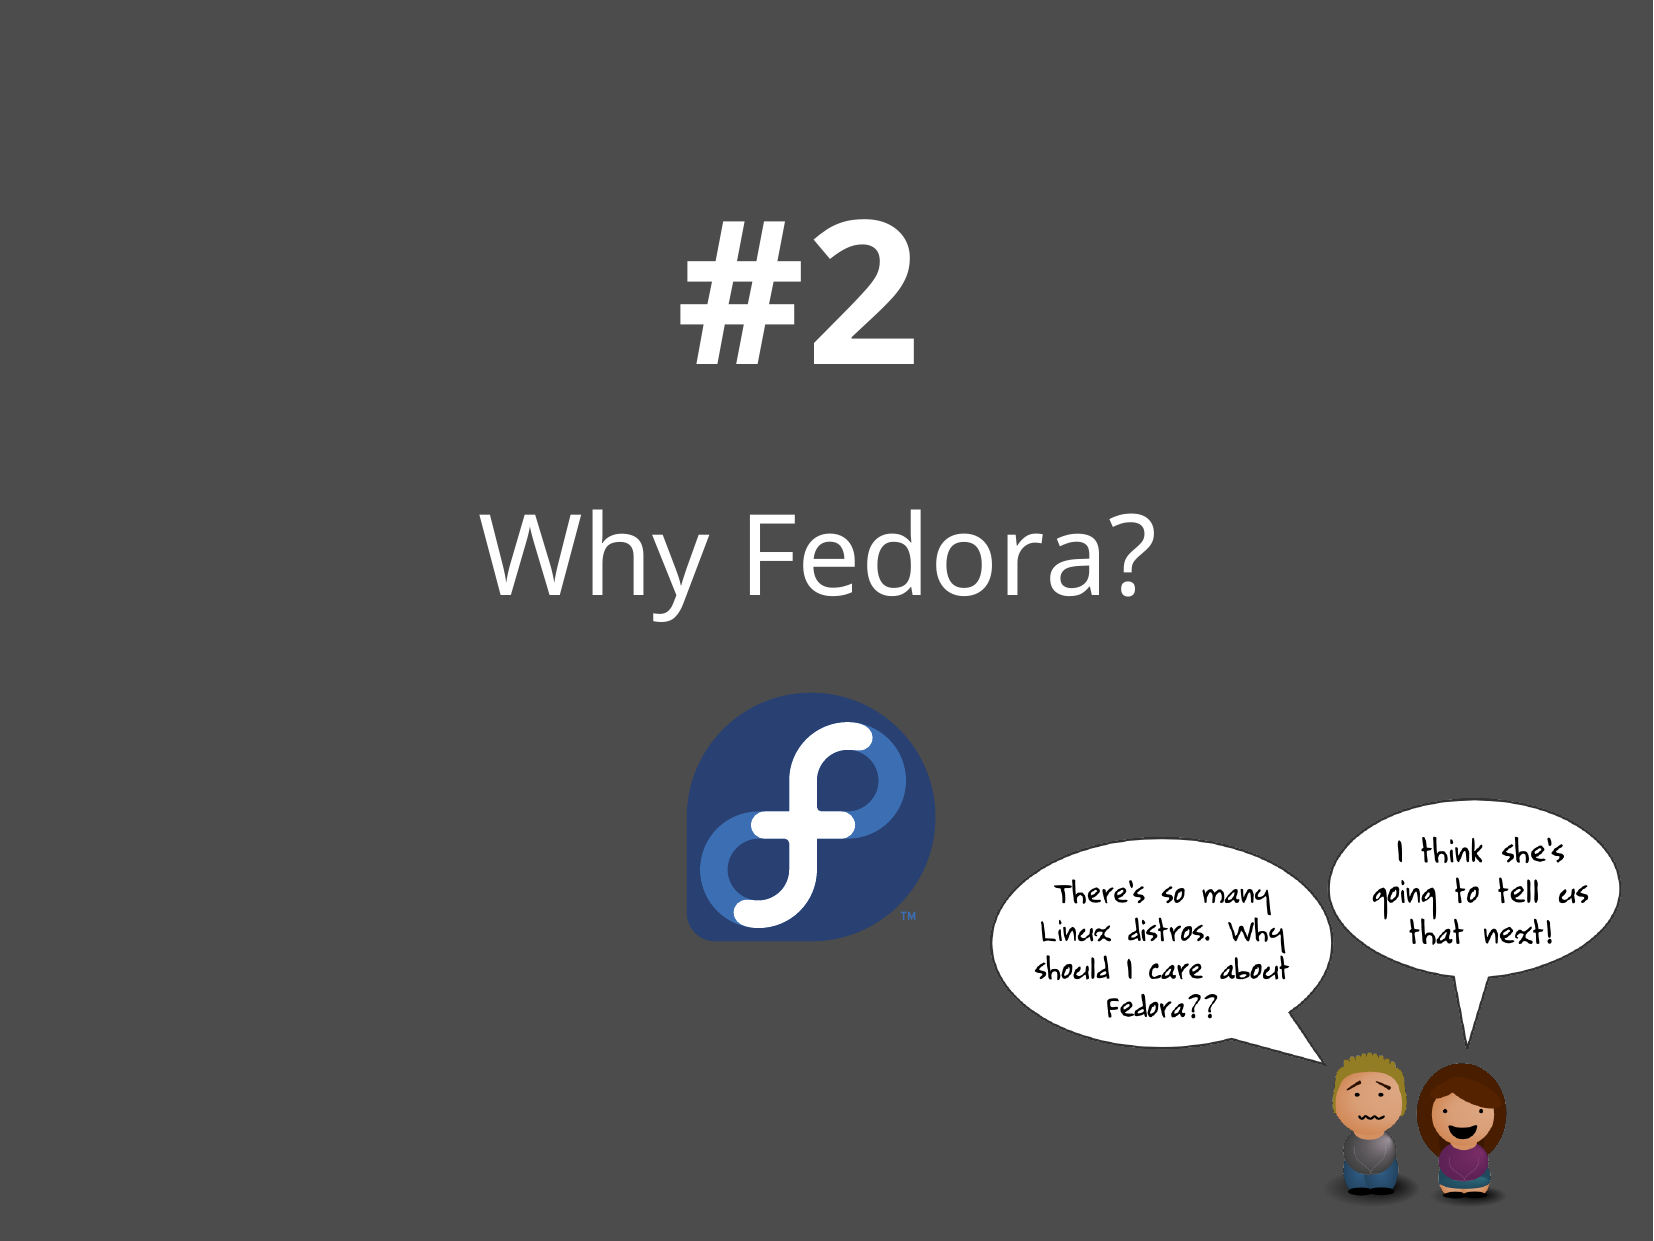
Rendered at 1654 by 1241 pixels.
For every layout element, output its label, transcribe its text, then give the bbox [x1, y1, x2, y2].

picture [990, 798, 1621, 1207]
title #2 Why Fedora? [112, 148, 1524, 681]
picture [686, 692, 936, 942]
